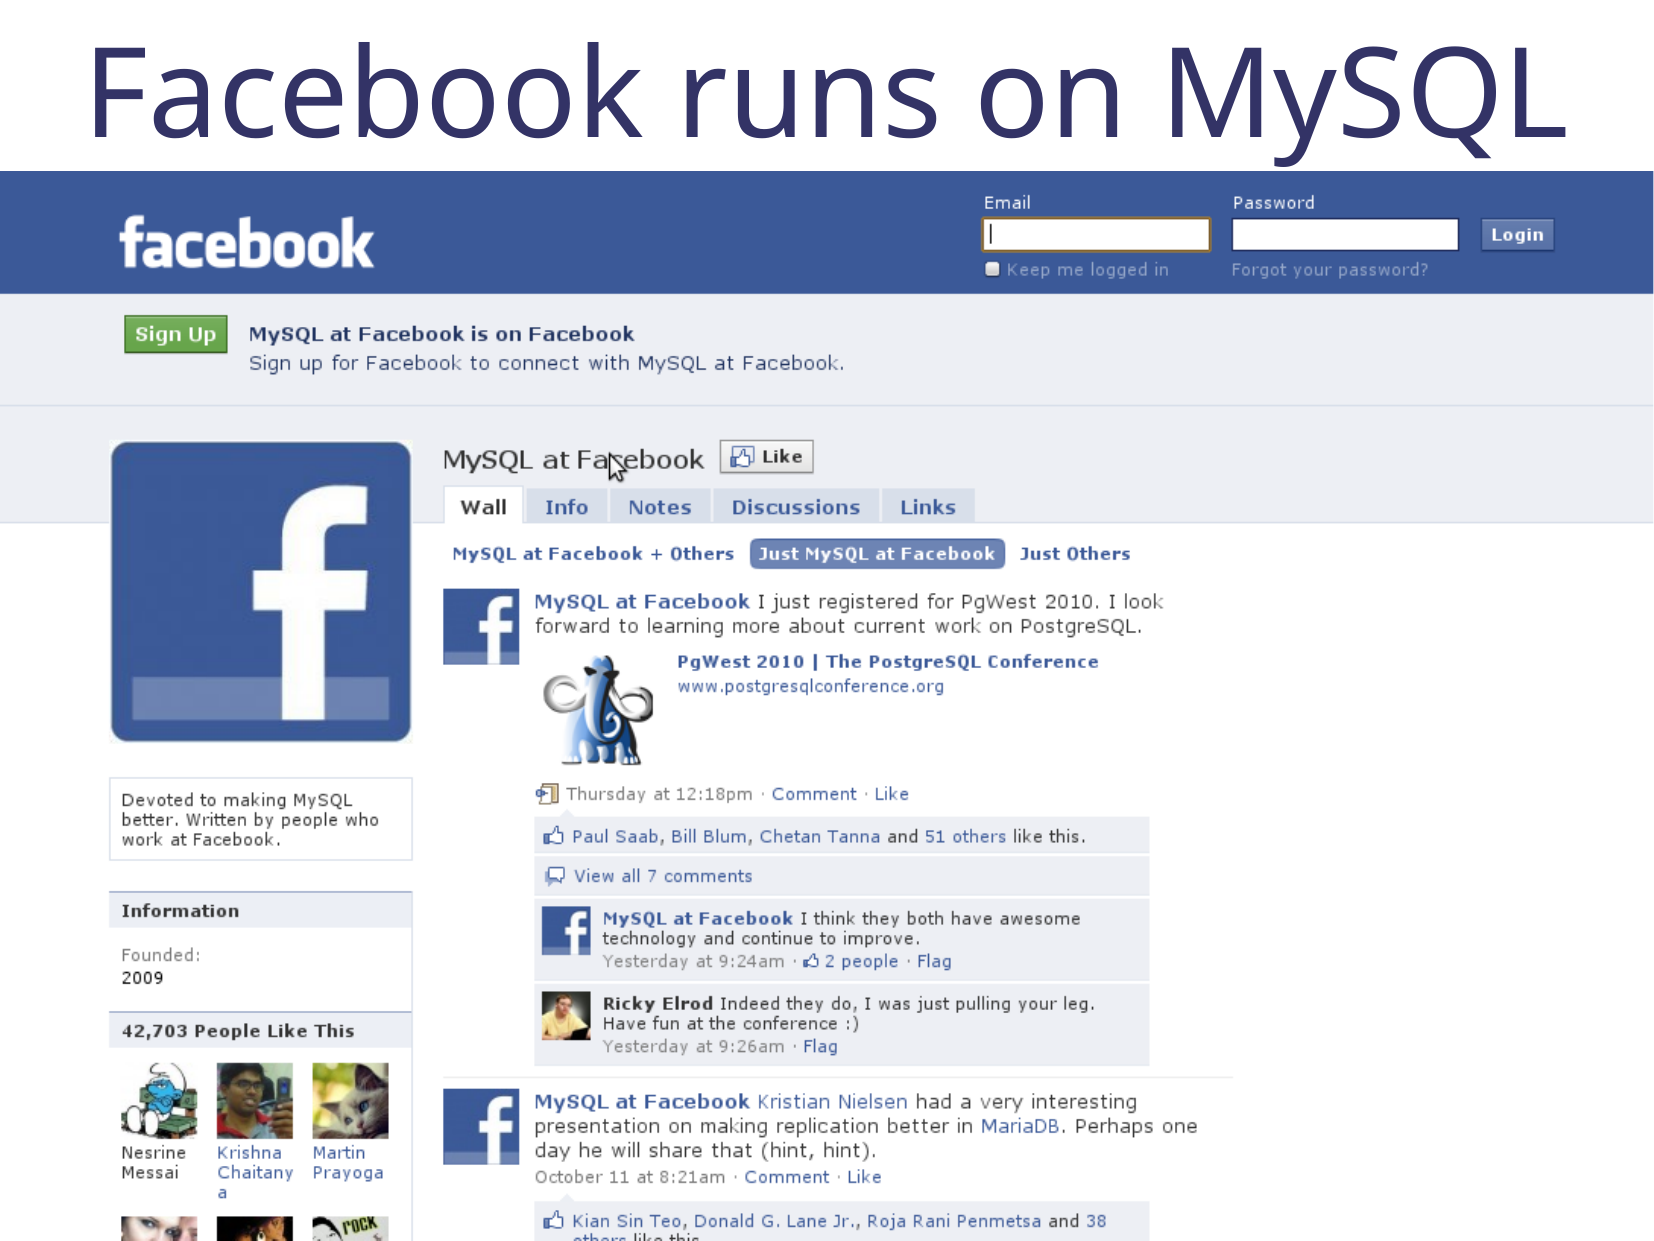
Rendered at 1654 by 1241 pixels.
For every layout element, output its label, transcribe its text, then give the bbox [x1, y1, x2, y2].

picture [0, 171, 1654, 1241]
title Facebook runs on MySQL [0, 0, 1654, 171]
